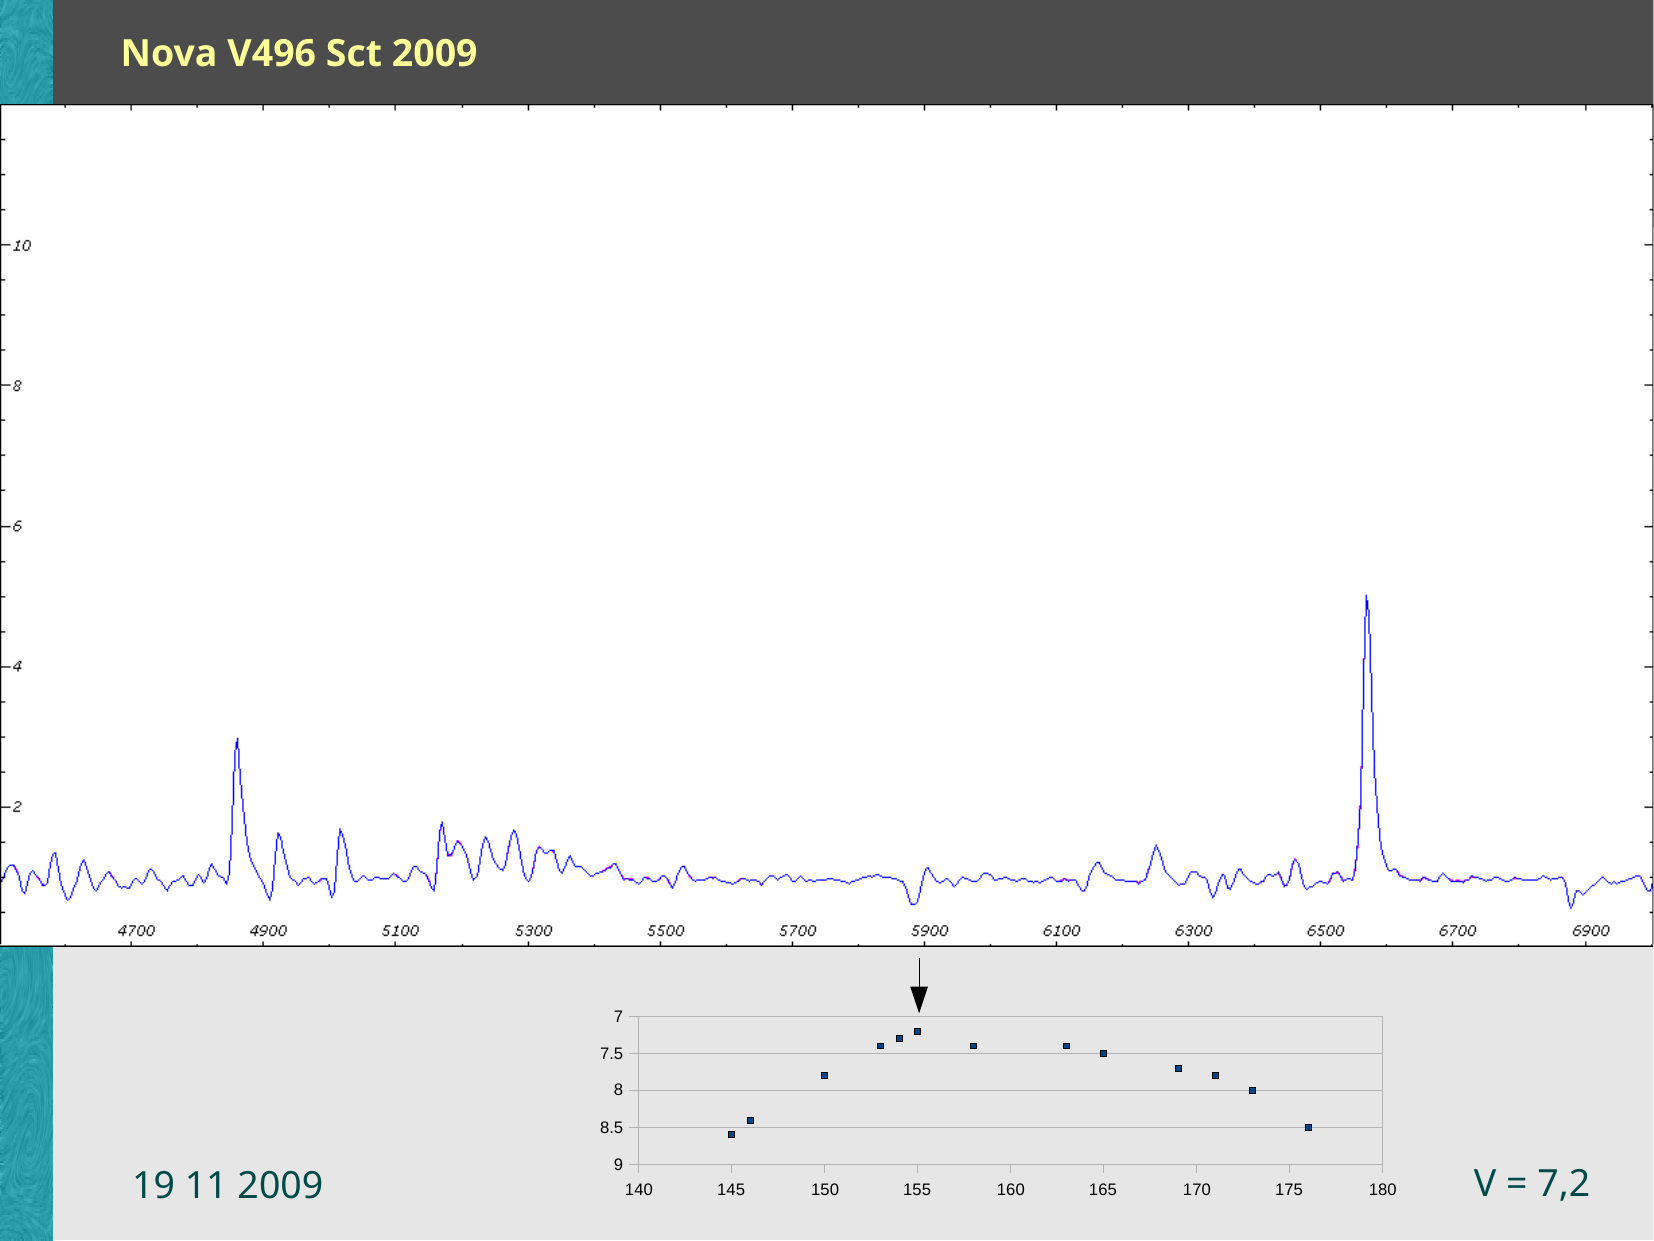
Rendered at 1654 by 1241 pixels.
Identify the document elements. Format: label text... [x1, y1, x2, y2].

picture [600, 1005, 1399, 1203]
picture [0, 0, 1654, 1241]
text_box V = 7,2 [1459, 1148, 1631, 1217]
text_box Nova V496 Sct 2009 [105, 19, 596, 87]
text_box 19 11 2009 [117, 1151, 372, 1219]
